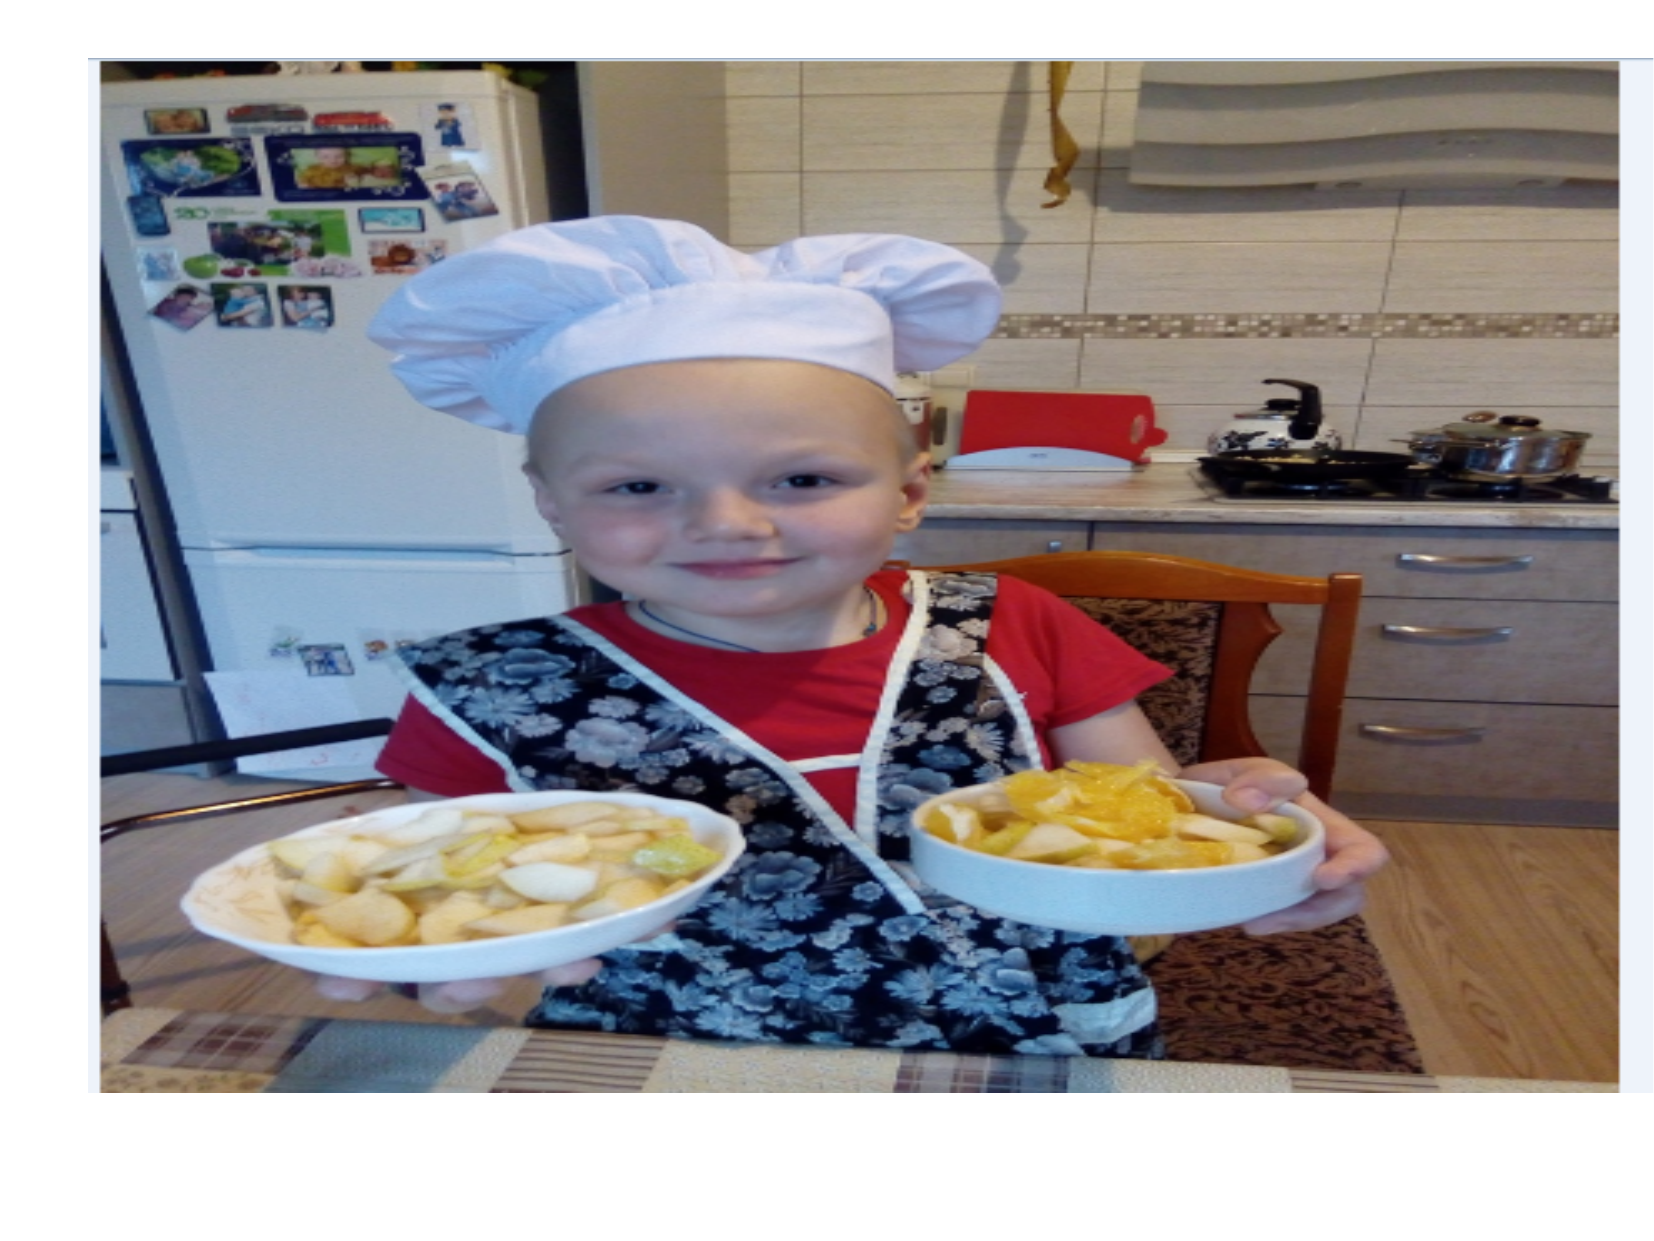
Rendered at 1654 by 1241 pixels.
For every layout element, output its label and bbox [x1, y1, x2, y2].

picture [88, 58, 1654, 1093]
